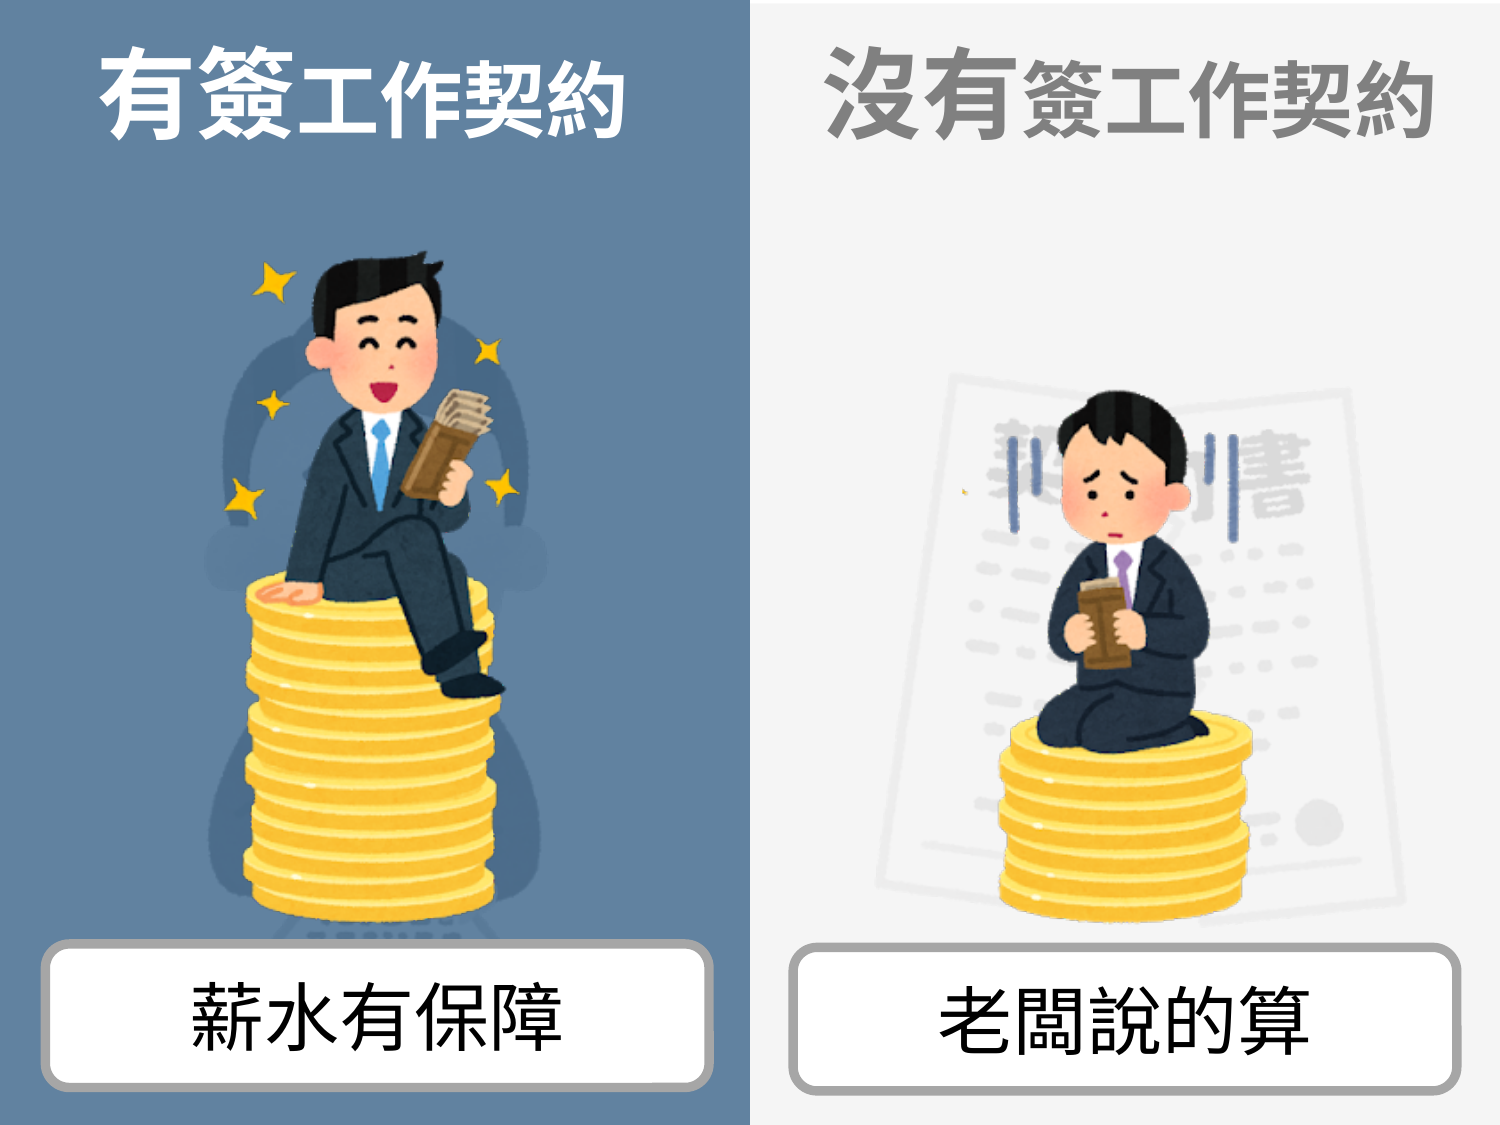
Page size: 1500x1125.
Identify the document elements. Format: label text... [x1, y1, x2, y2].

text_box 老闆說的算 [793, 947, 1457, 1091]
picture [207, 232, 537, 943]
text_box 薪水有保障 [45, 943, 710, 1088]
picture [962, 239, 1292, 947]
list 有簽工作契約 [45, 23, 680, 159]
list 沒有簽工作契約 [759, 23, 1500, 159]
text_box [0, 0, 1500, 1125]
